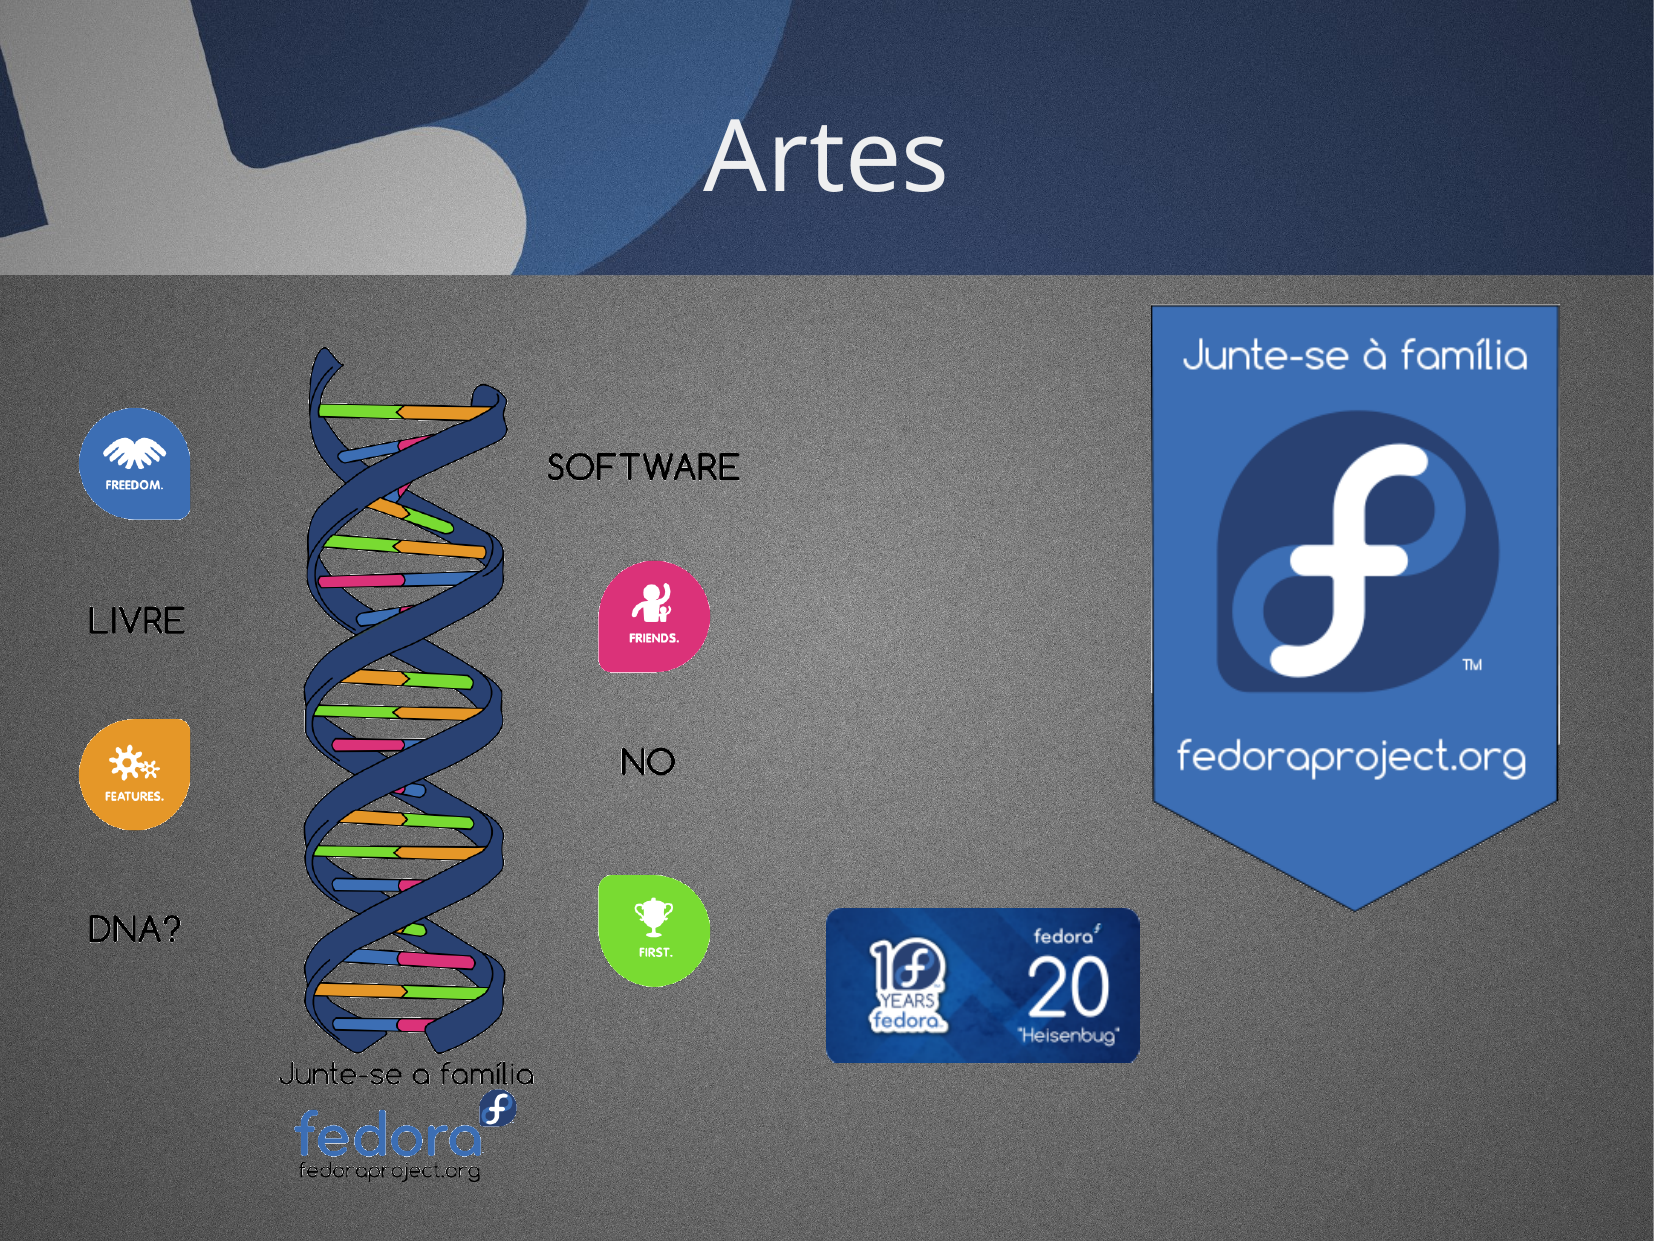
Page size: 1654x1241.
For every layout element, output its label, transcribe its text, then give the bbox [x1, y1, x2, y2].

title Artes [82, 49, 1571, 257]
picture [0, 0, 1654, 1241]
